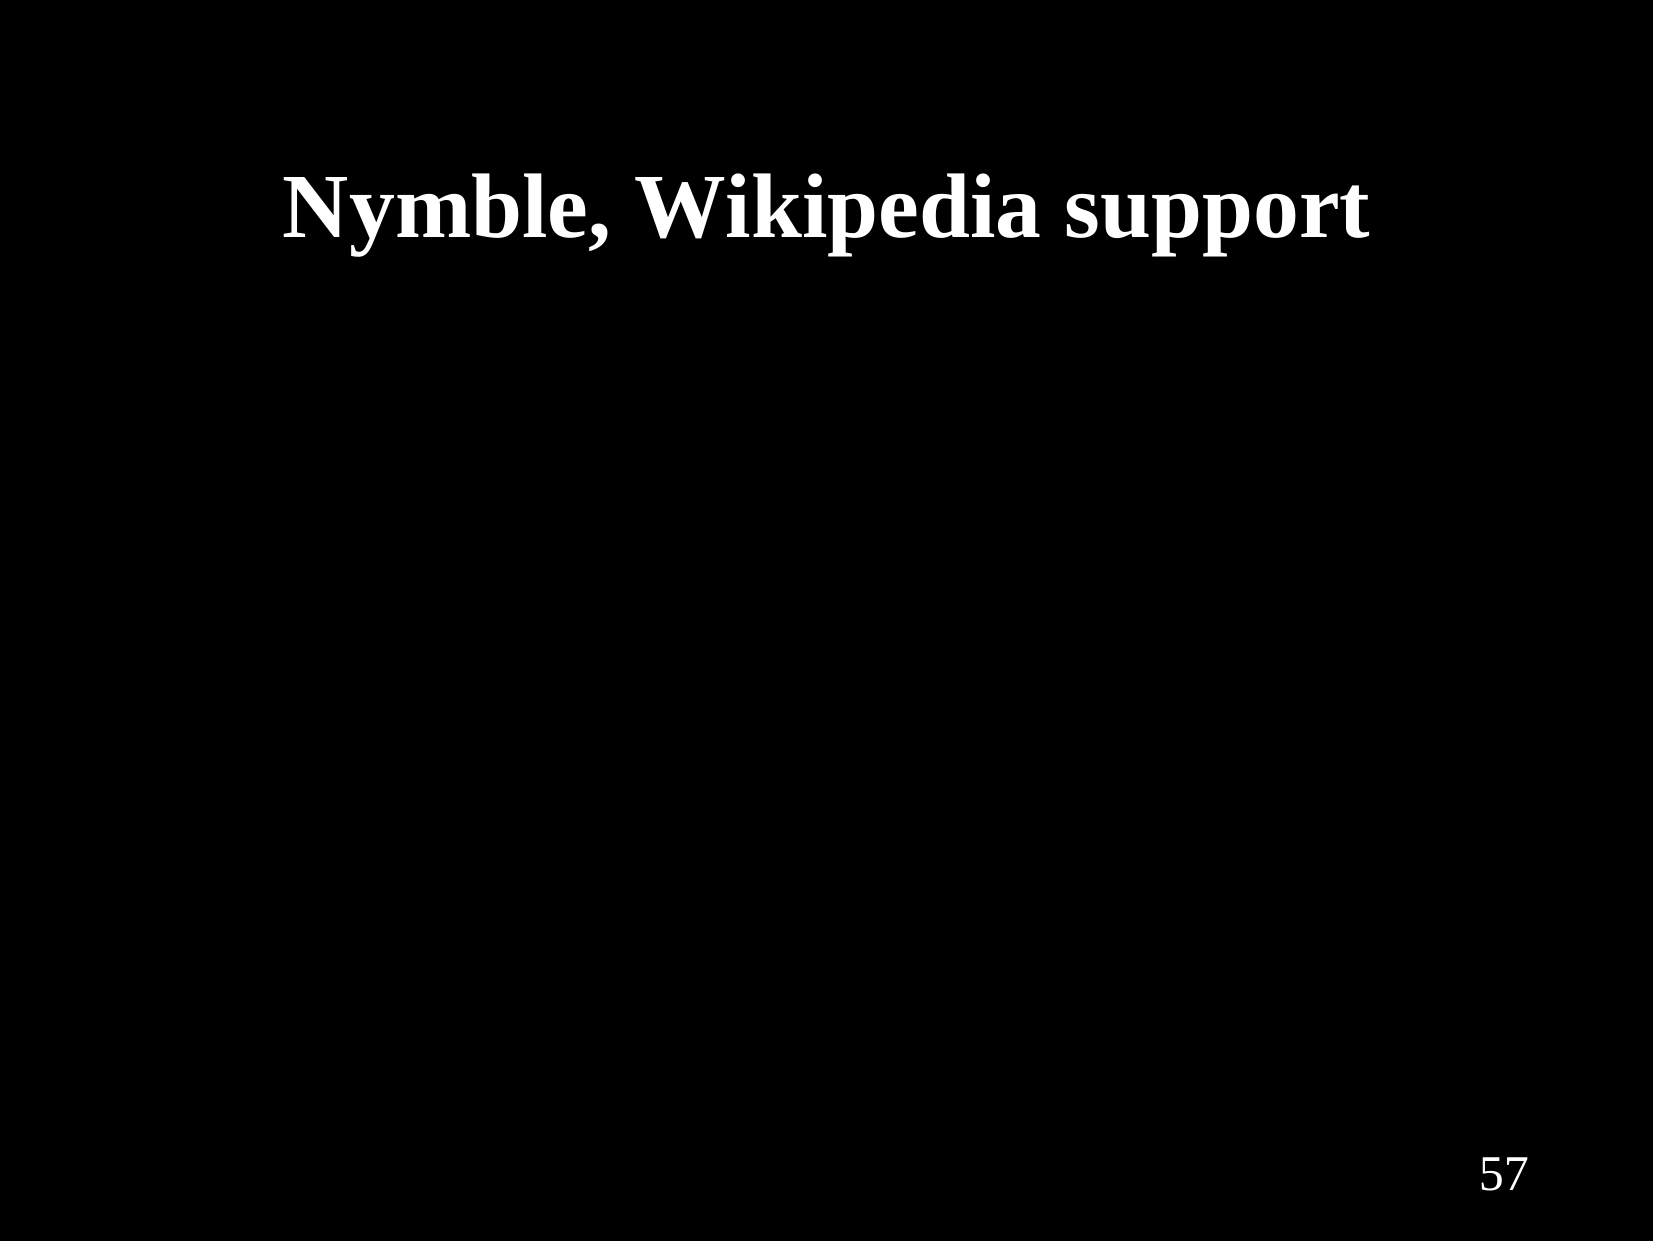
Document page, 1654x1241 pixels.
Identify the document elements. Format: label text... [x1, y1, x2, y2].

title Nymble, Wikipedia support [121, 102, 1534, 311]
